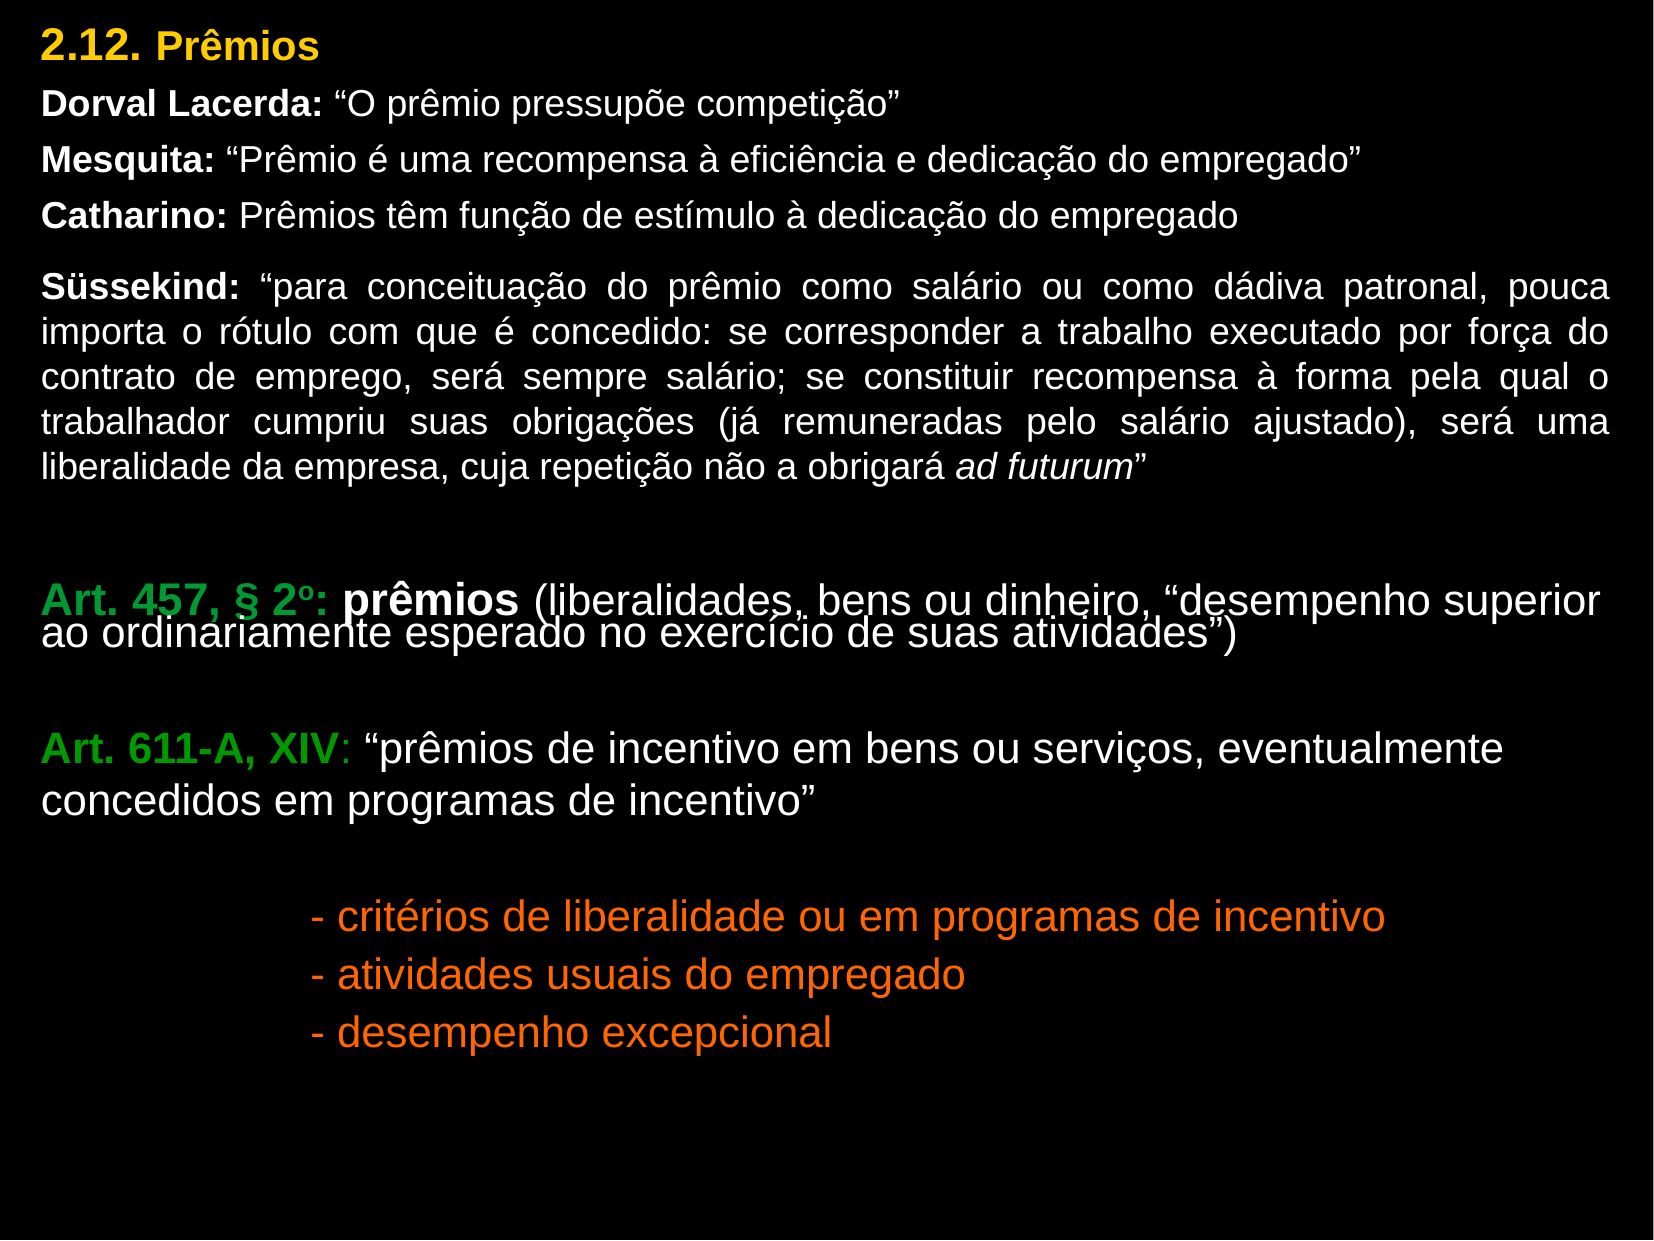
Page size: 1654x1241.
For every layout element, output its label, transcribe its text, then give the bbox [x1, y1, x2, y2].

text_box 2.12. Prêmios Dorval Lacerda: “O prêmio pressupõe competição” Mesquita: “Prêmio é uma recompensa à eficiência e dedicação do empregado” Catharino: Prêmios têm função de estímulo à dedicação do empregado Süssekind: “para conceituação do prêmio como salário ou como dádiva patronal, pouca importa o rótulo com que é concedido: se corresponder a trabalho executado por força do contrato de emprego, será sempre salário; se constituir recompensa à forma pela qual o trabalhador cumpriu suas obrigações (já remuneradas pelo salário ajustado), será uma liberalidade da empresa, cuja repetição não a obrigará ad futurum” Art. 457, § 2o: prêmios (liberalidades, bens ou dinheiro, “desempenho superior ao ordinariamente esperado no exercício de suas atividades”) Art. 611-A, XIV: “prêmios de incentivo em bens ou serviços, eventualmente concedidos em programas de incentivo” - critérios de liberalidade ou em programas de incentivo - atividades usuais do empregado - desempenho excepcional [26, 26, 1625, 1241]
